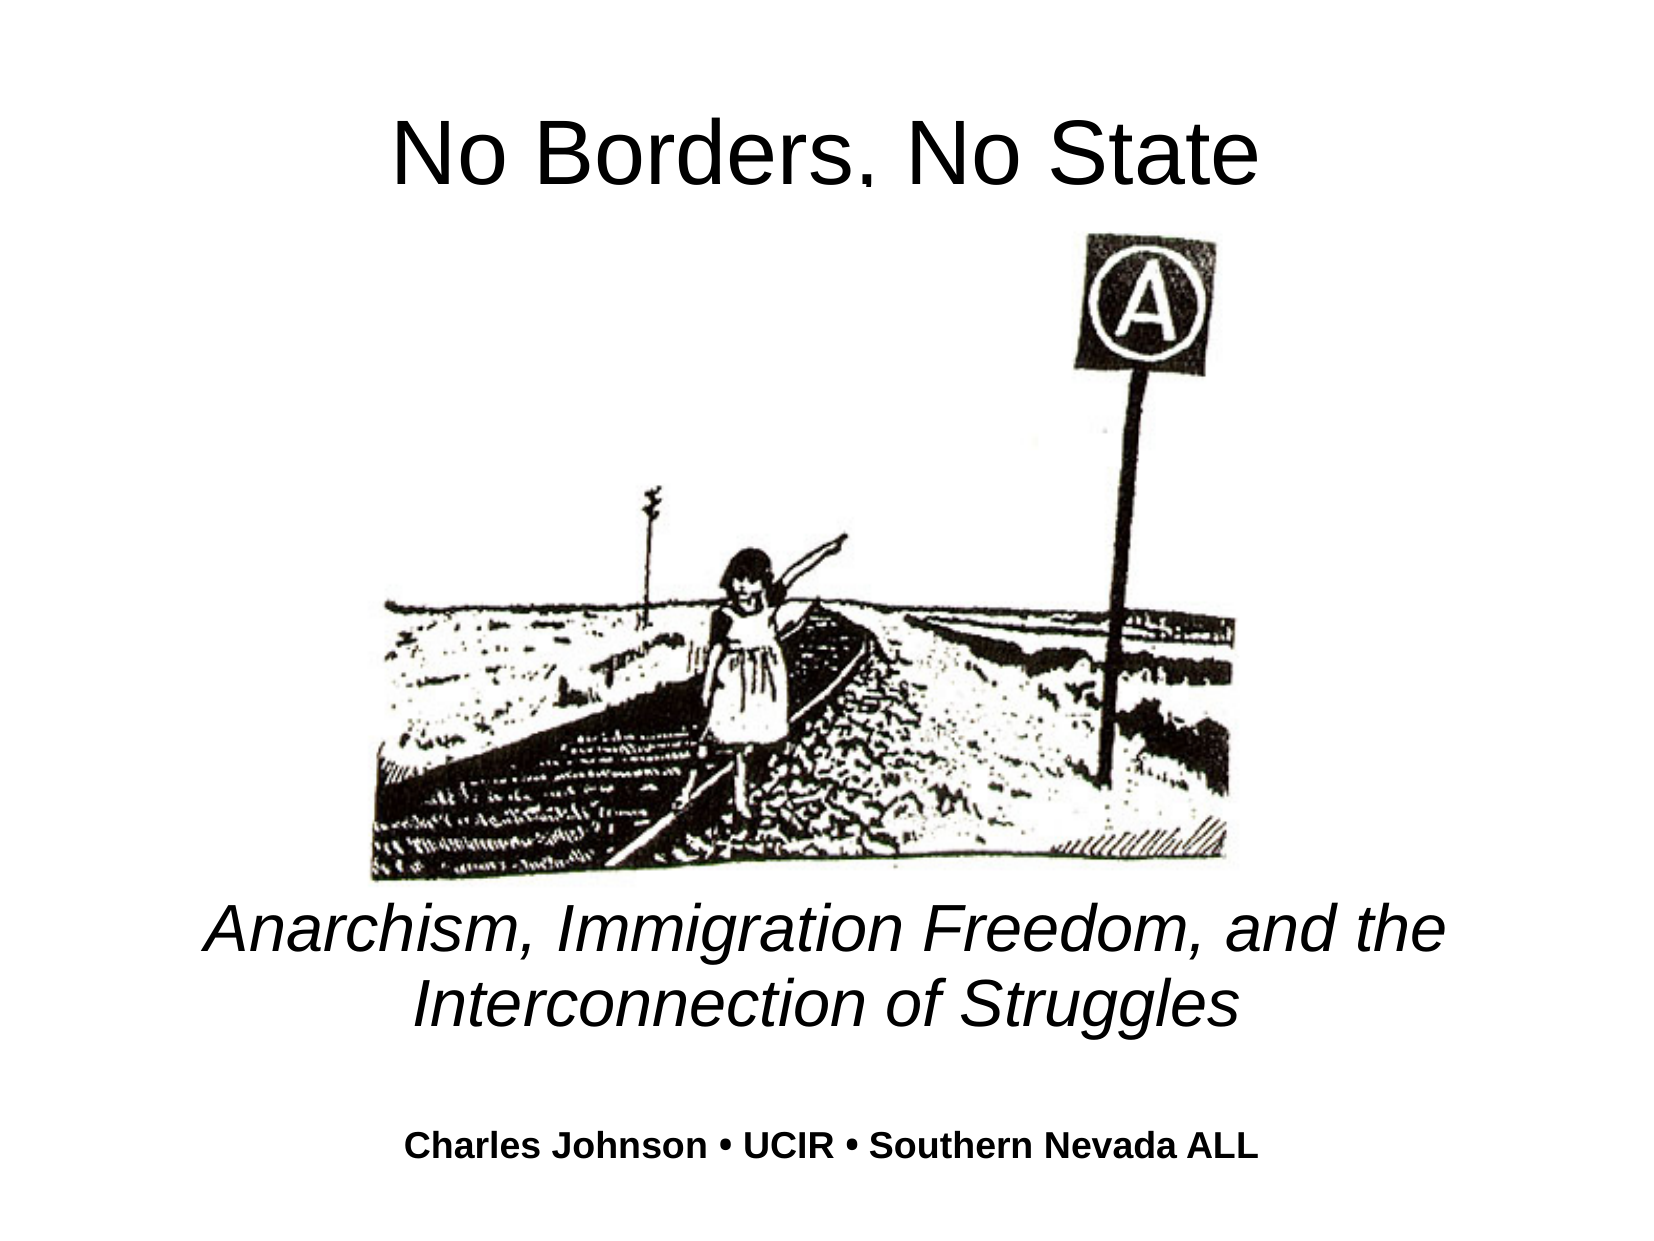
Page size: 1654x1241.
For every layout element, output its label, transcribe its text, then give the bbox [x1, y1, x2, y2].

title Charles Johnson • UCIR • Southern Nevada ALL [87, 1087, 1576, 1201]
title Anarchism, Immigration Freedom, and the Interconnection of Struggles [82, 862, 1571, 1070]
title No Borders, No State [82, 49, 1571, 257]
picture [352, 187, 1294, 862]
